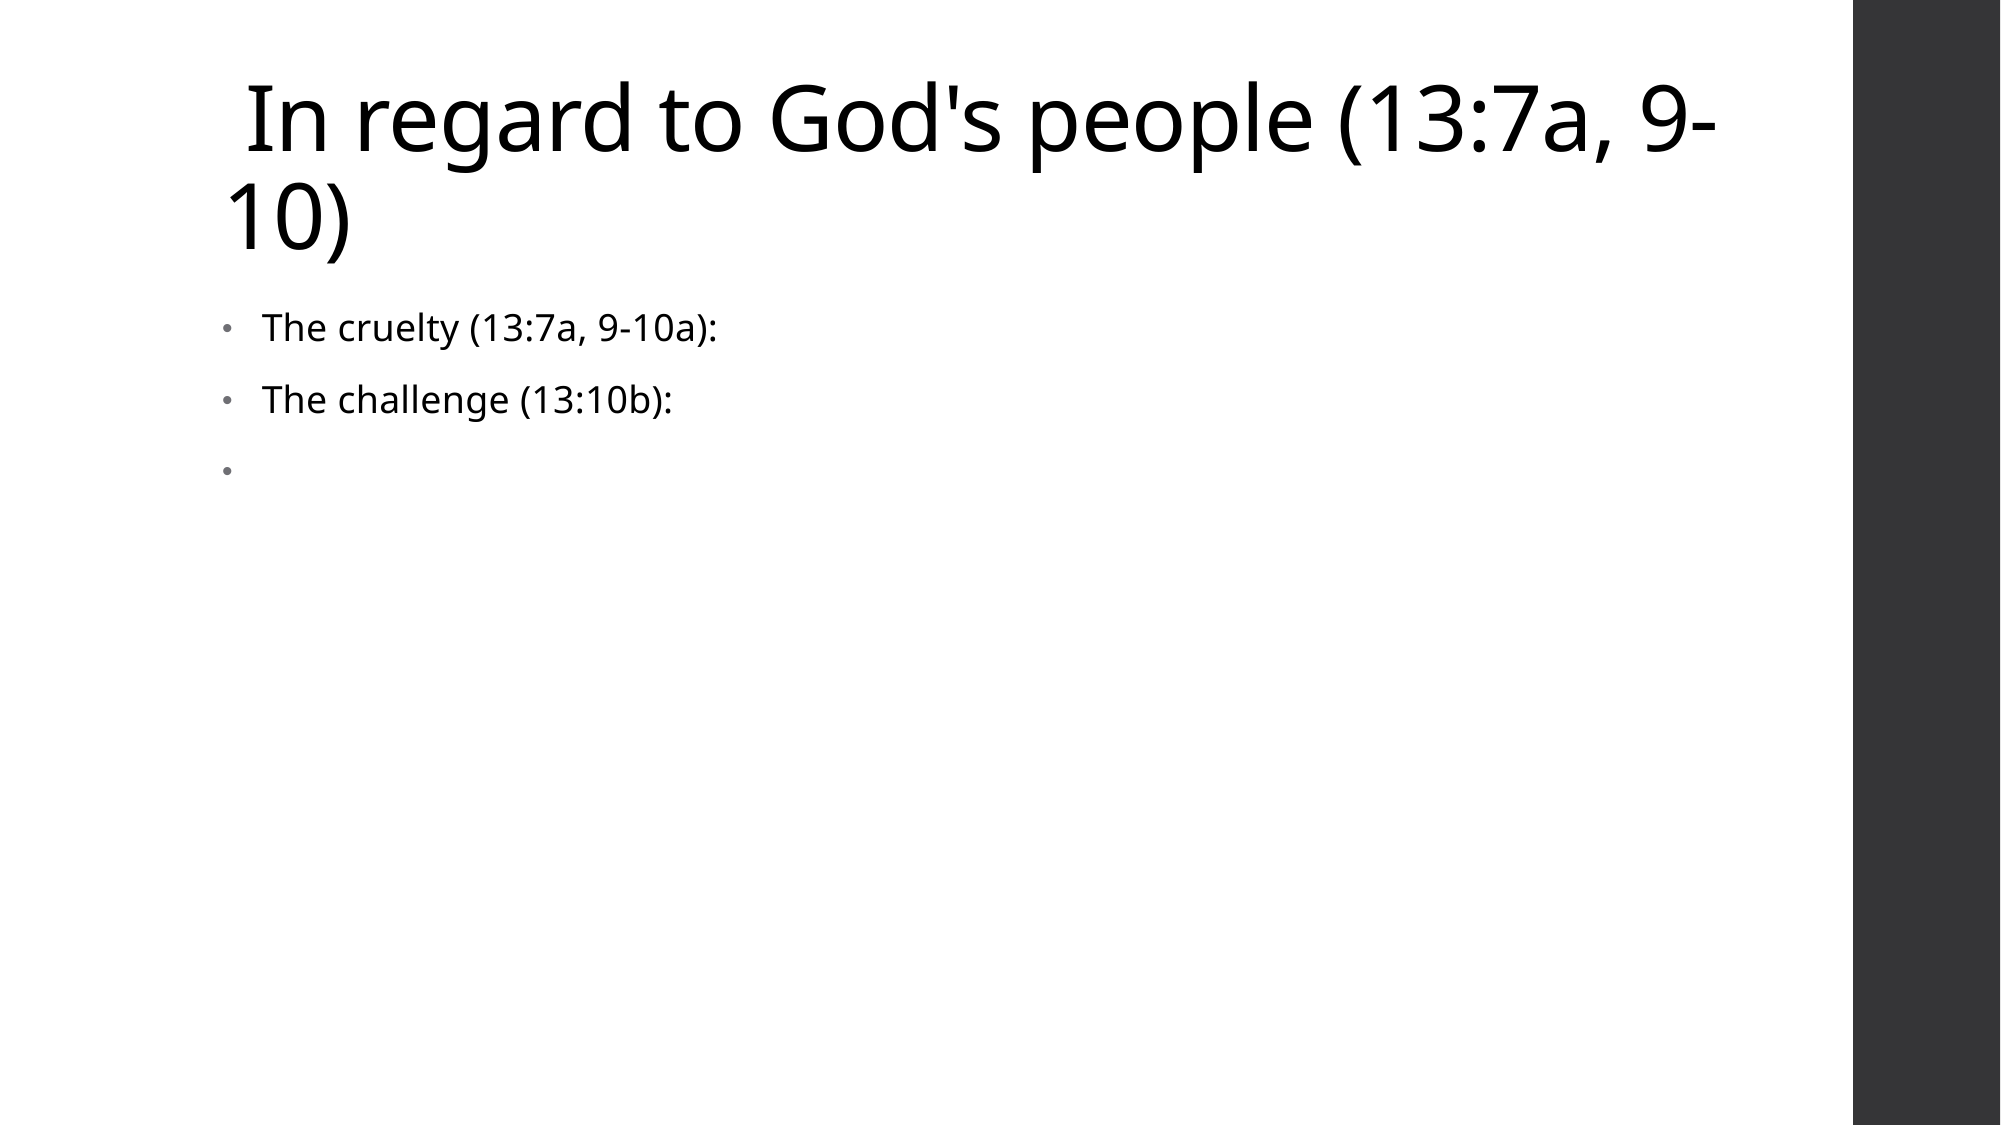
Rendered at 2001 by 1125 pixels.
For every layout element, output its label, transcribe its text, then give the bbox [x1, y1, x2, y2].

list The cruelty (13:7a, 9-10a): The challenge (13:10b): [206, 299, 1617, 1014]
title In regard to God's people (13:7a, 9-10) [206, 60, 1797, 278]
